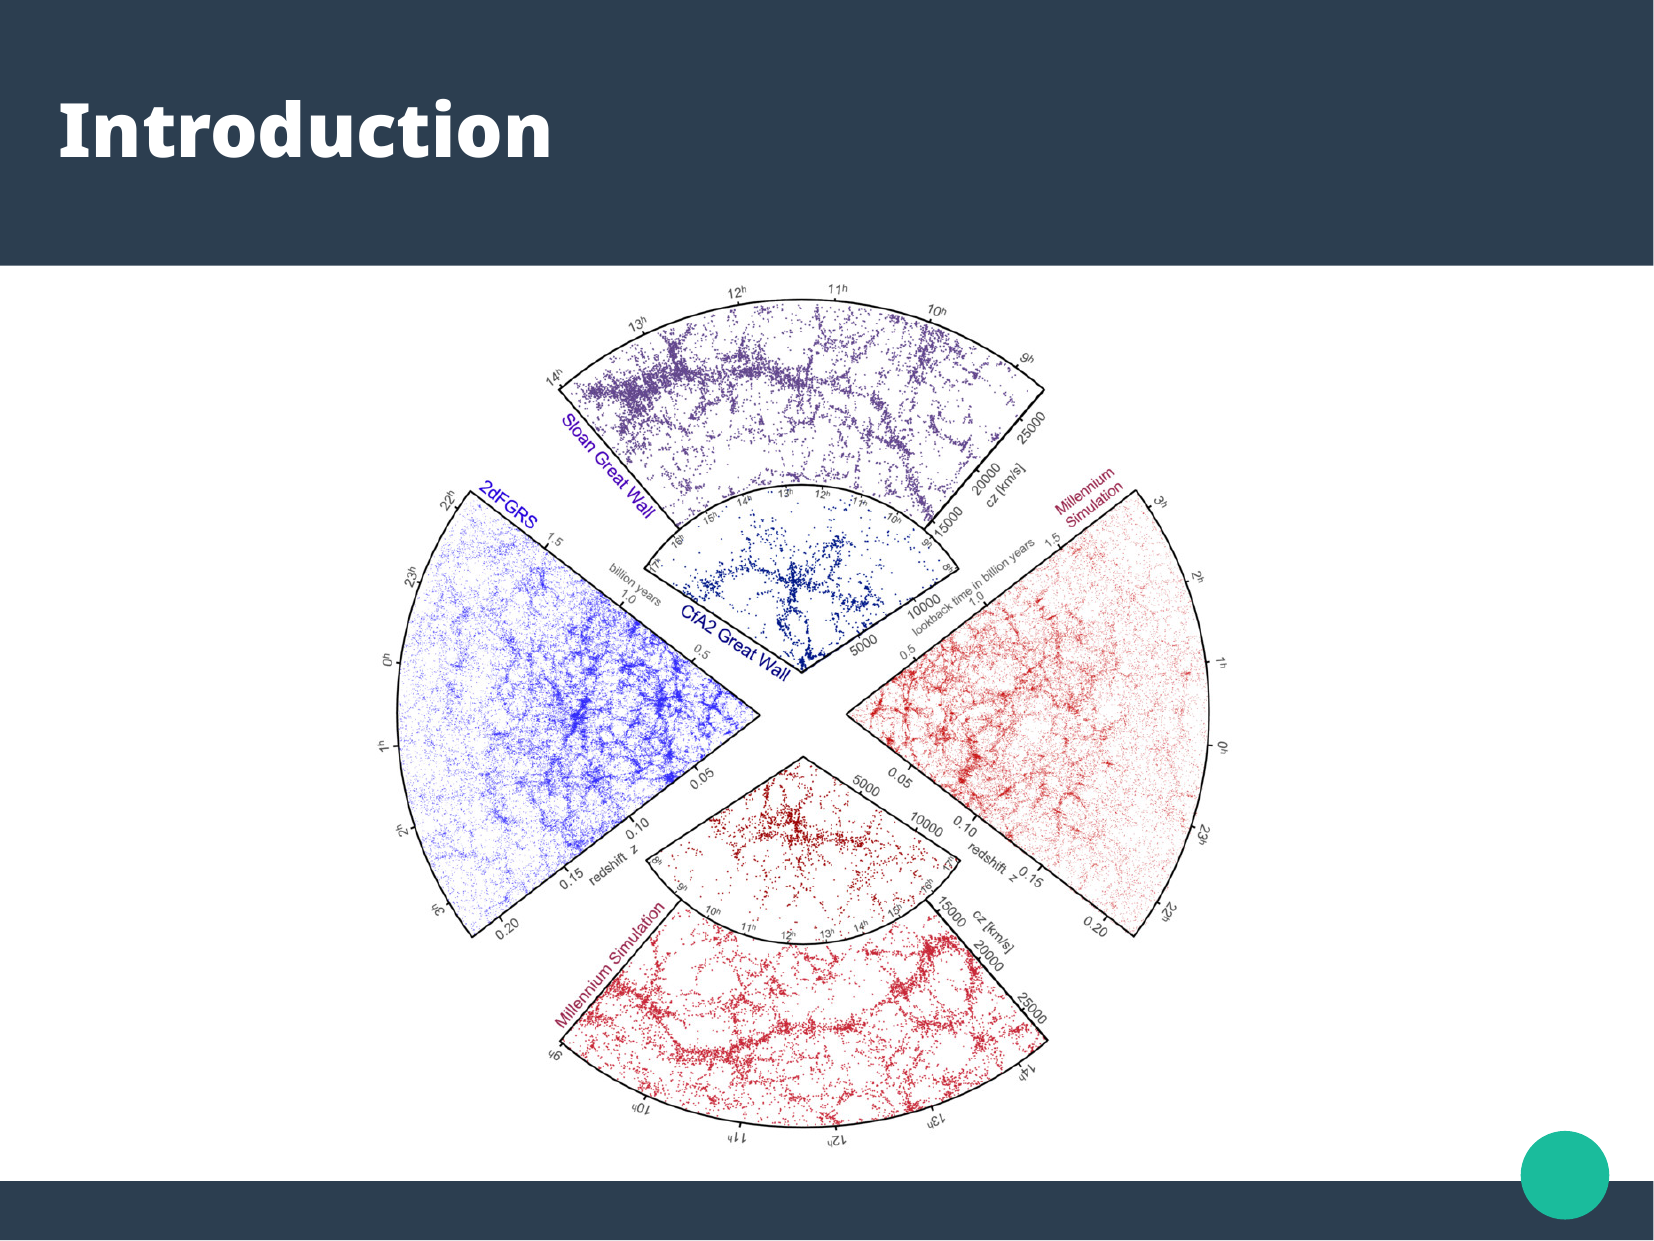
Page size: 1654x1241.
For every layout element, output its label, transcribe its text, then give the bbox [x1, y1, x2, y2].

picture [368, 269, 1232, 1152]
title Introduction [59, 49, 1595, 207]
